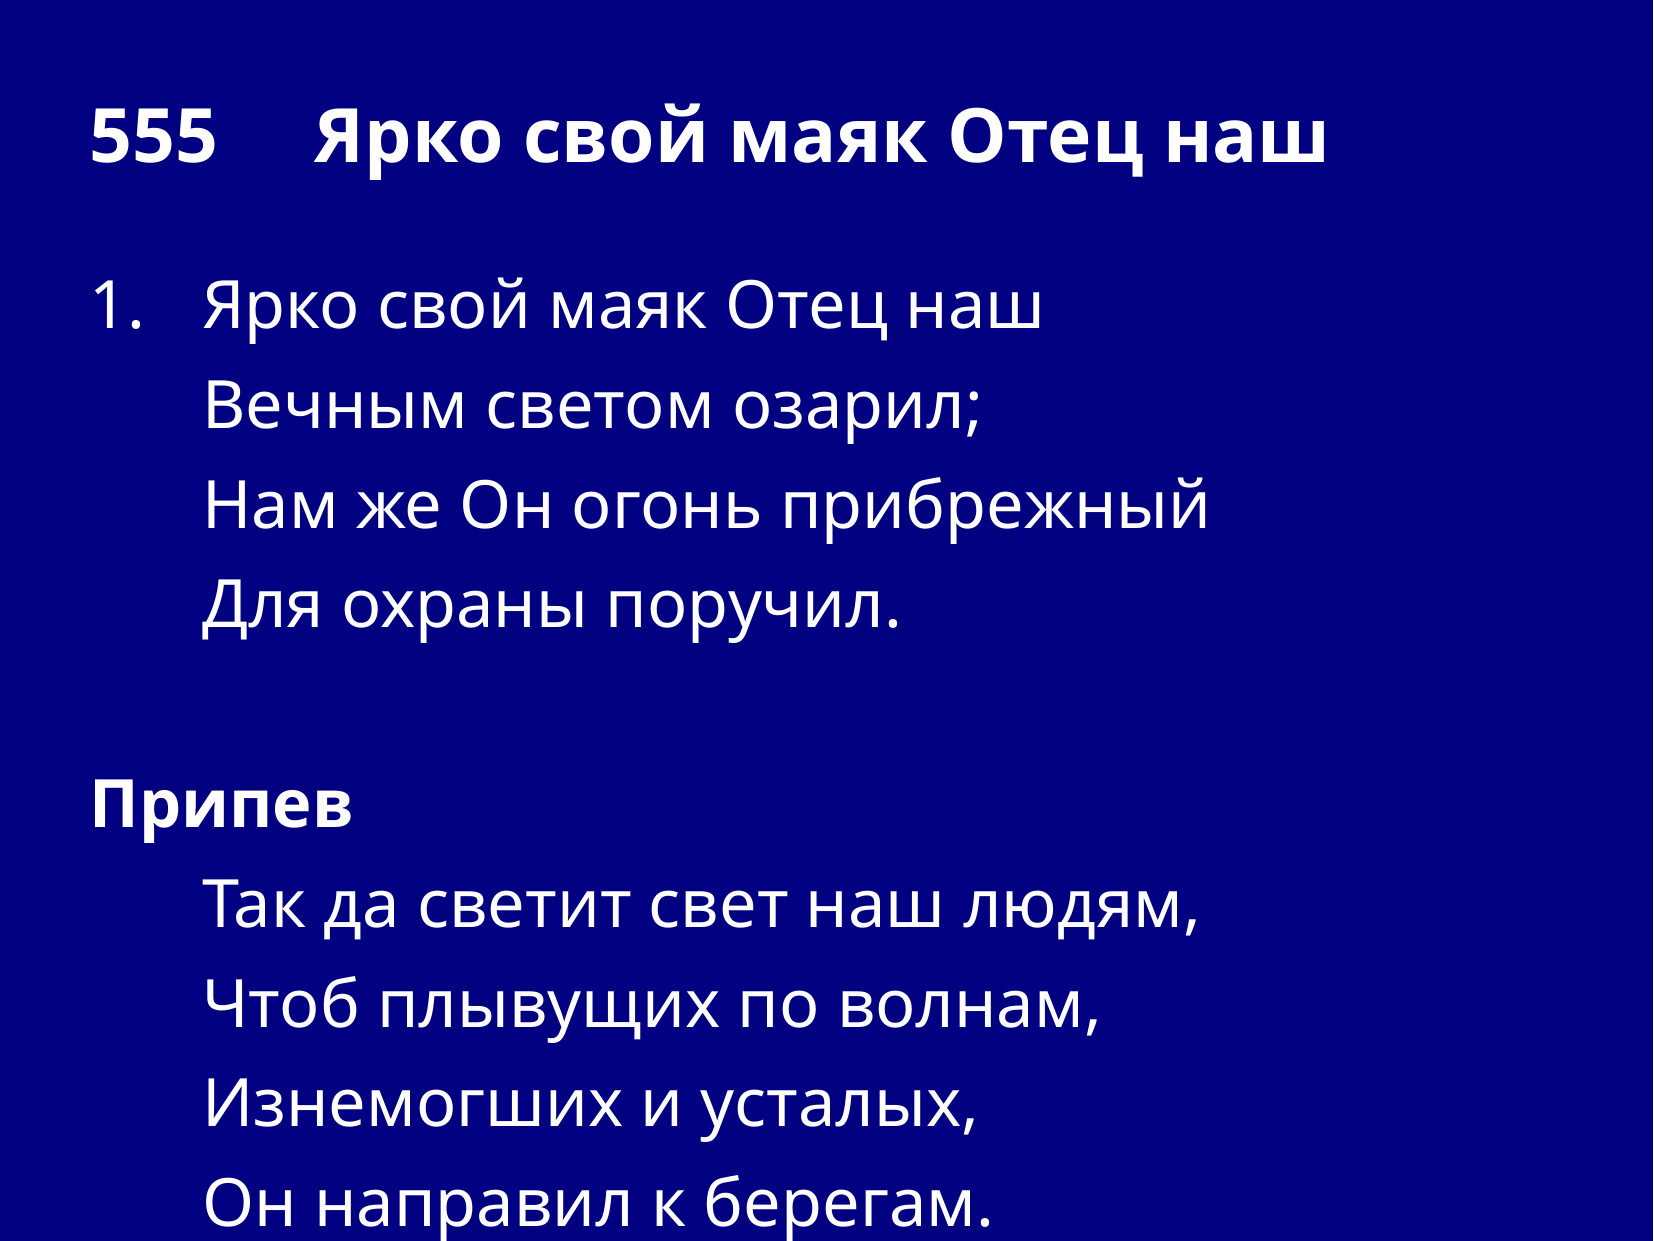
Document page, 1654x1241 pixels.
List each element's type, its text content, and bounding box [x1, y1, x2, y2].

text_box 1. Ярко свой маяк Отец наш Вечным светом озарил; Нам же Он огонь прибрежный Для охраны поручил. Припев Так да светит свет наш людям, Чтоб плывущих по волнам, Изнемогших и усталых, Он направил к берегам. [75, 188, 1576, 1163]
text_box 555 Ярко свой маяк Отец наш [75, 75, 1576, 188]
